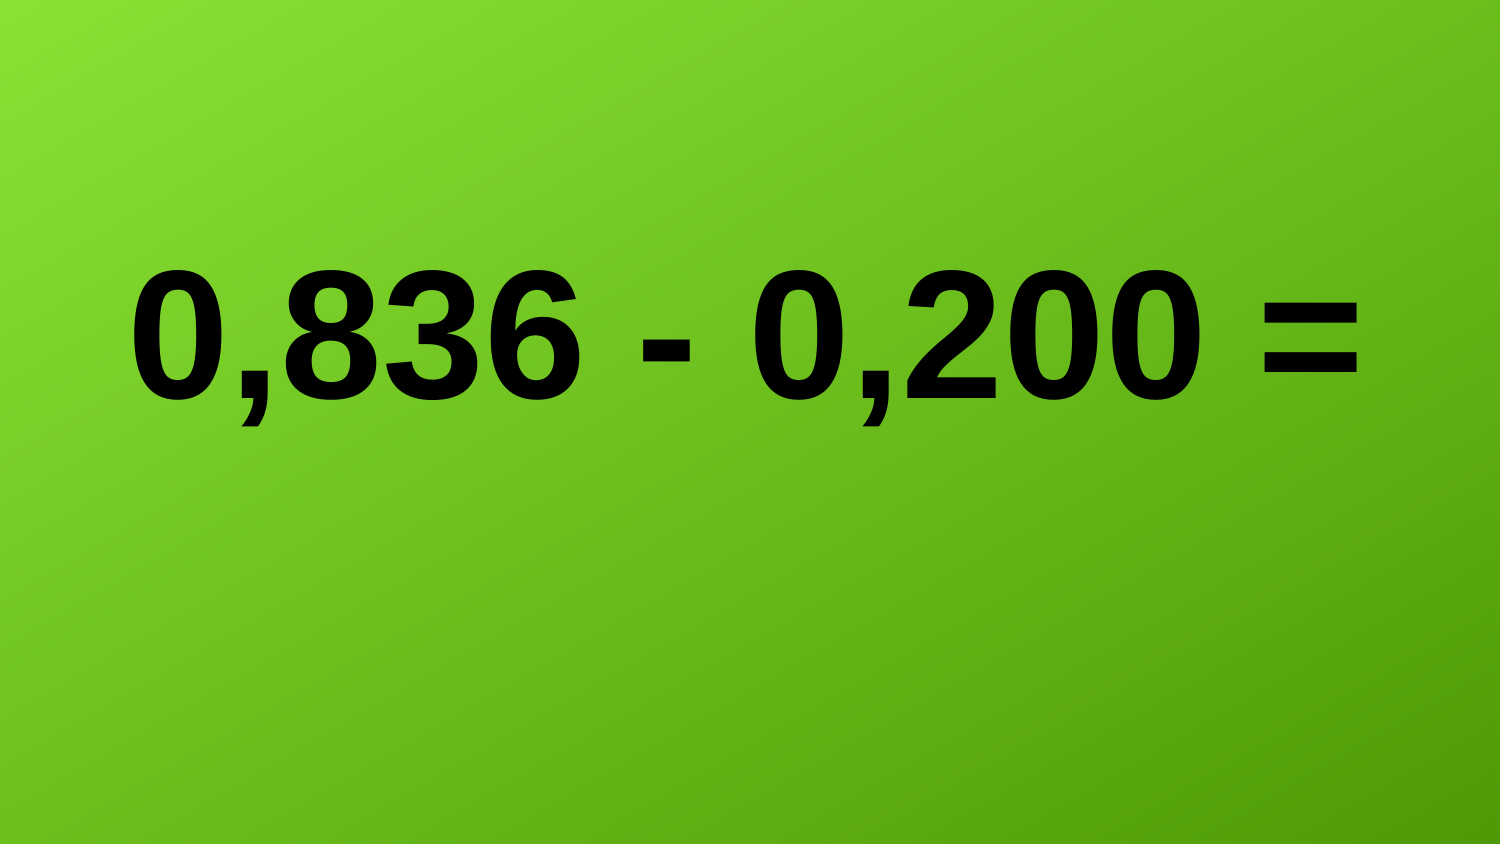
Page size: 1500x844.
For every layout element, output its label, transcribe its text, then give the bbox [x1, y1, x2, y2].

title 0,836 - 0,200 = [112, 259, 1388, 451]
